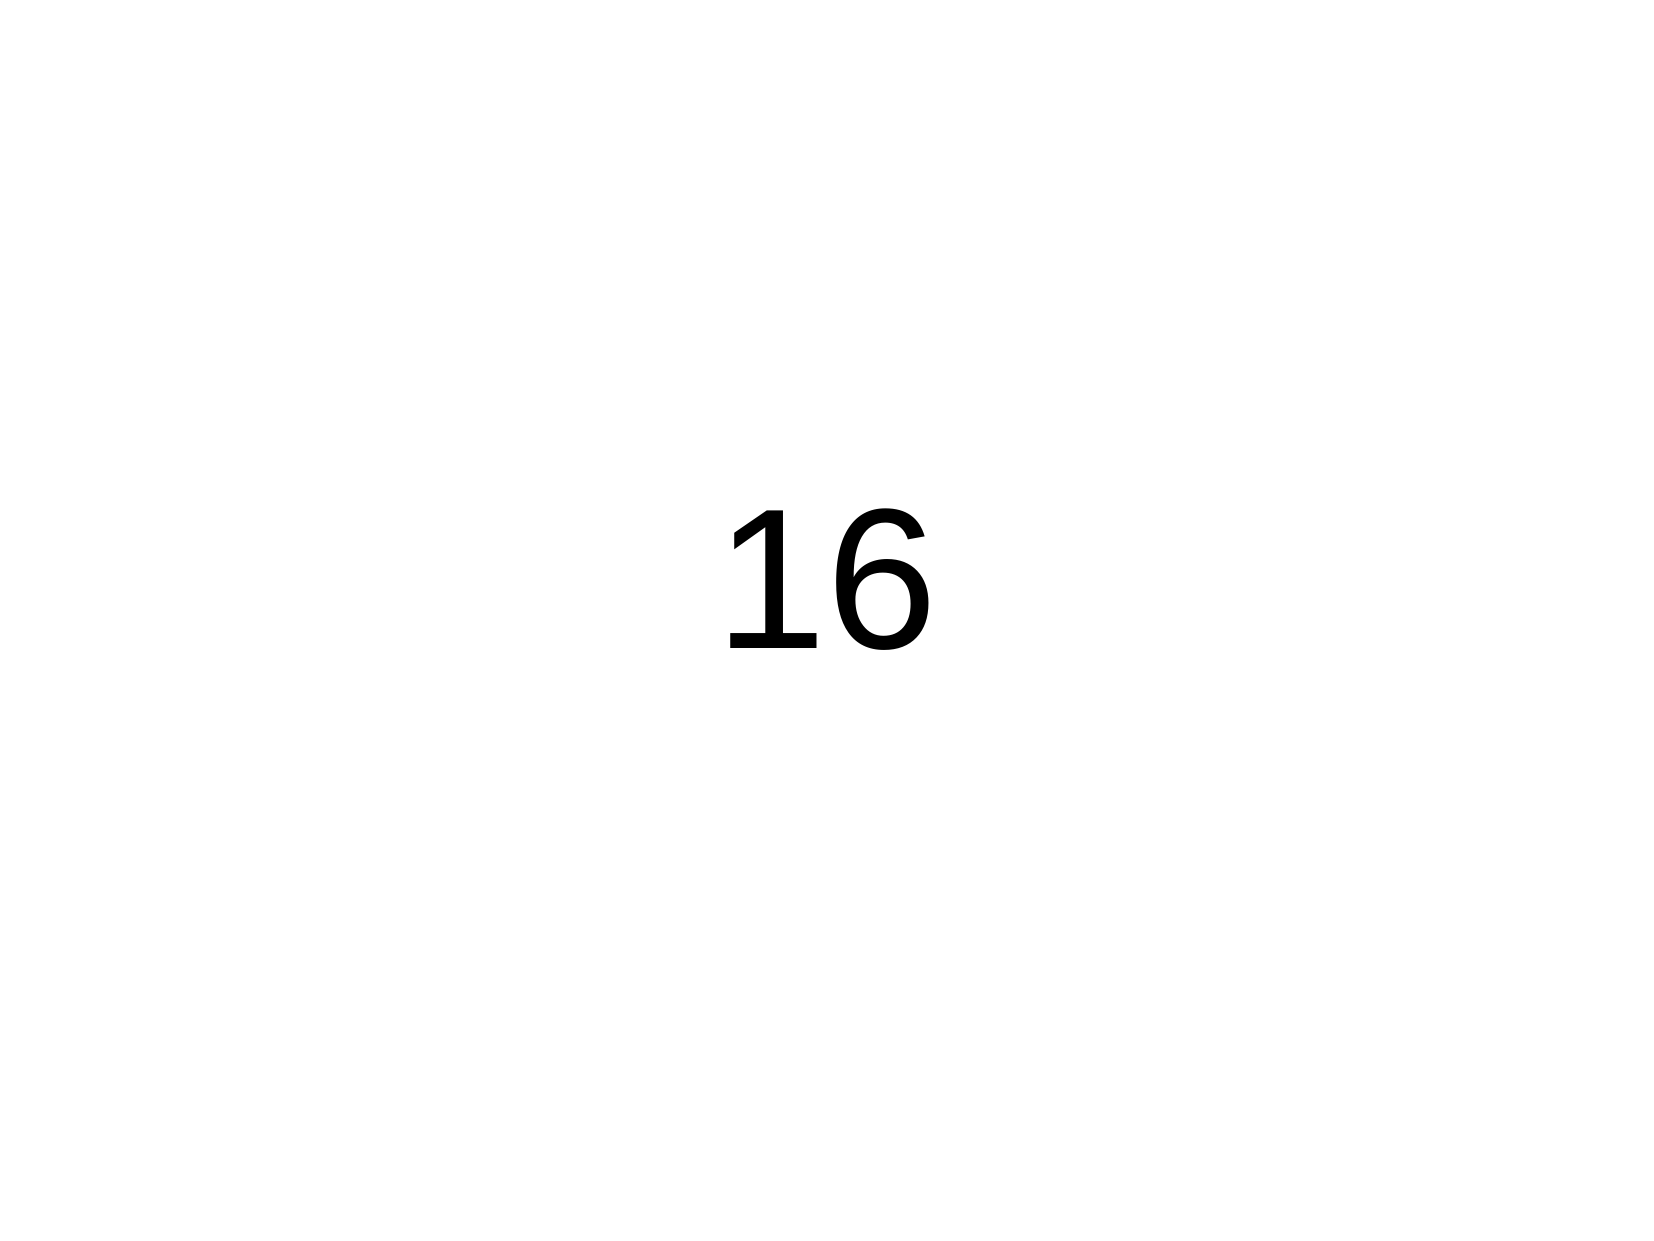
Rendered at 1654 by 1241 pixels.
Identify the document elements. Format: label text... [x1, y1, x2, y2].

subtitle 16 [82, 49, 1571, 1109]
